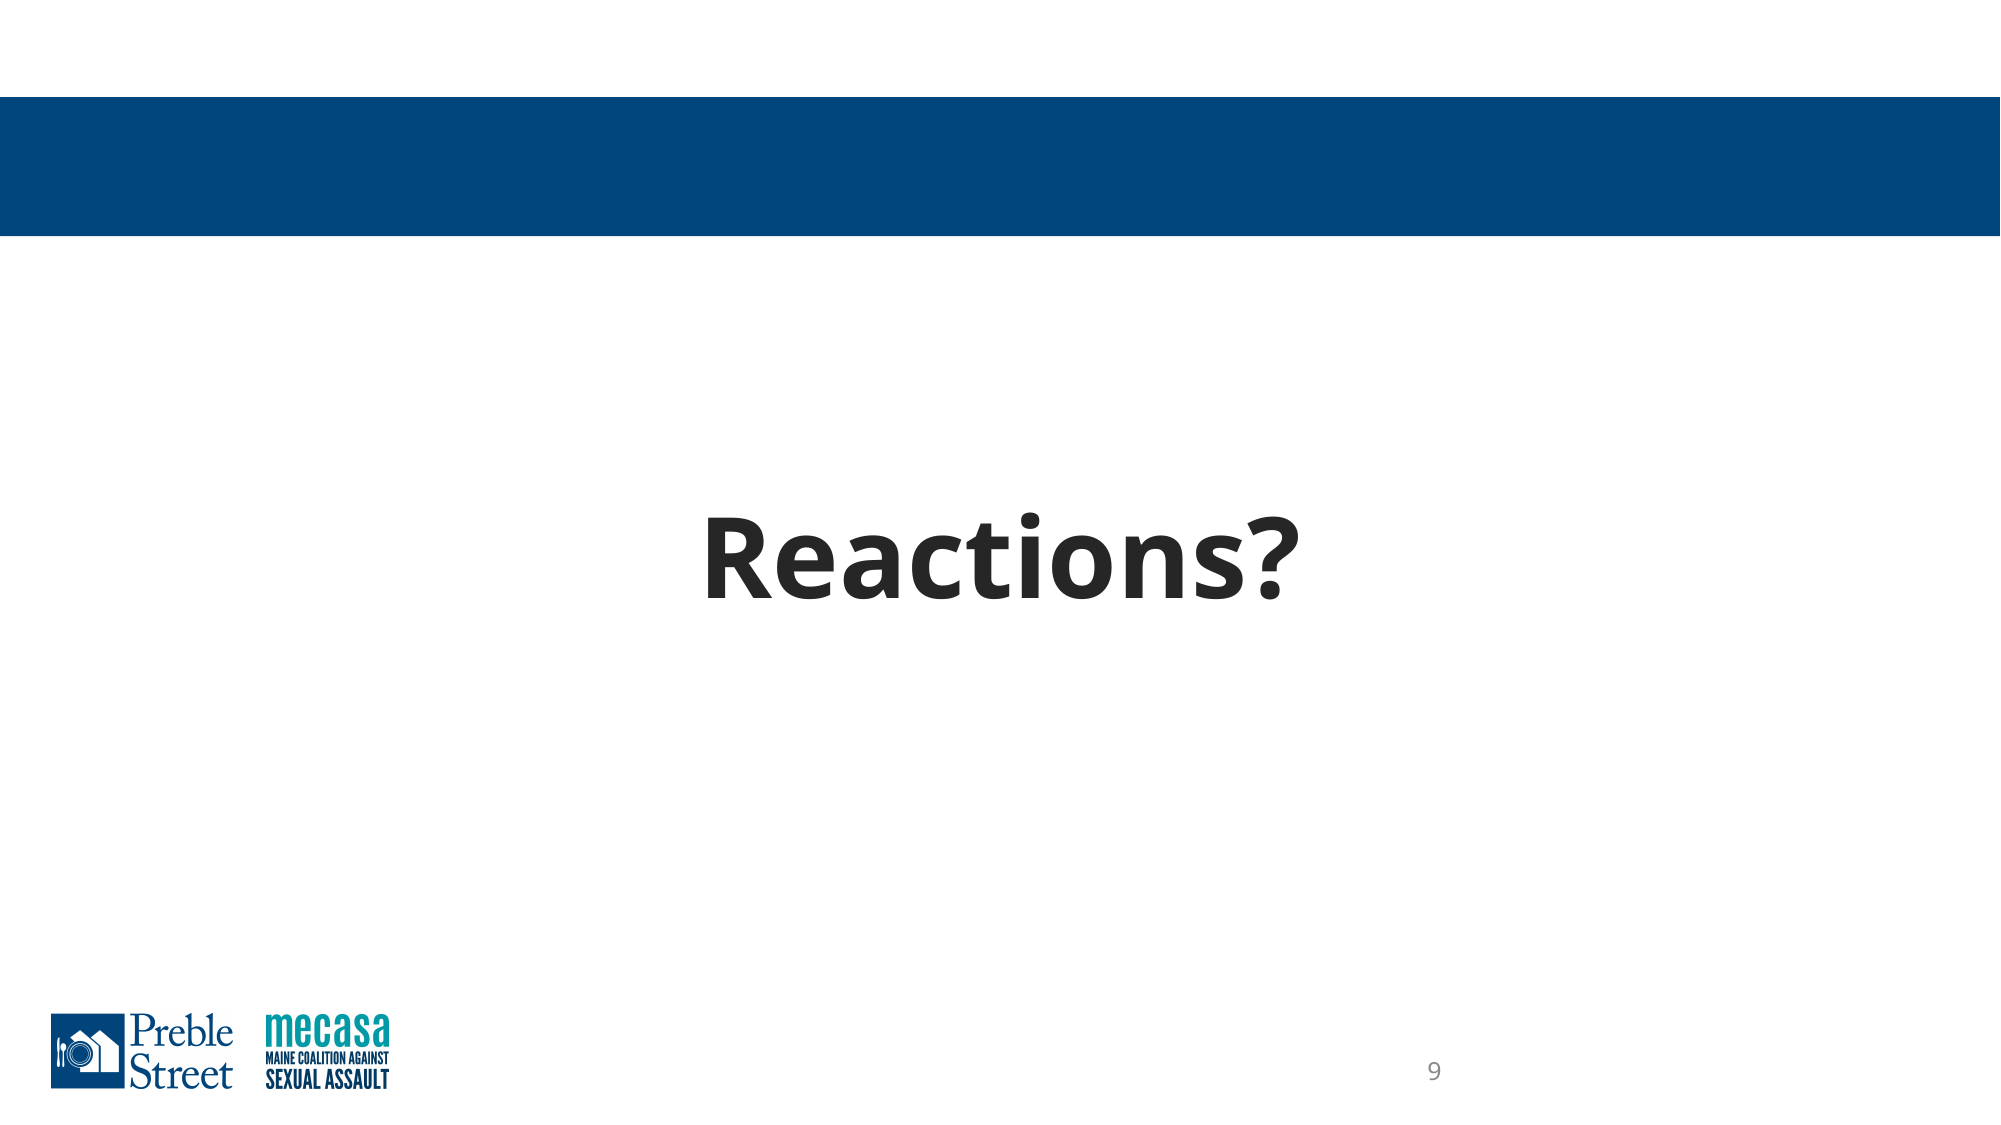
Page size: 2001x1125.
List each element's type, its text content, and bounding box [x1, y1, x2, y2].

slide_number 9 [1412, 1042, 1863, 1103]
title Reactions? [419, 382, 1581, 743]
